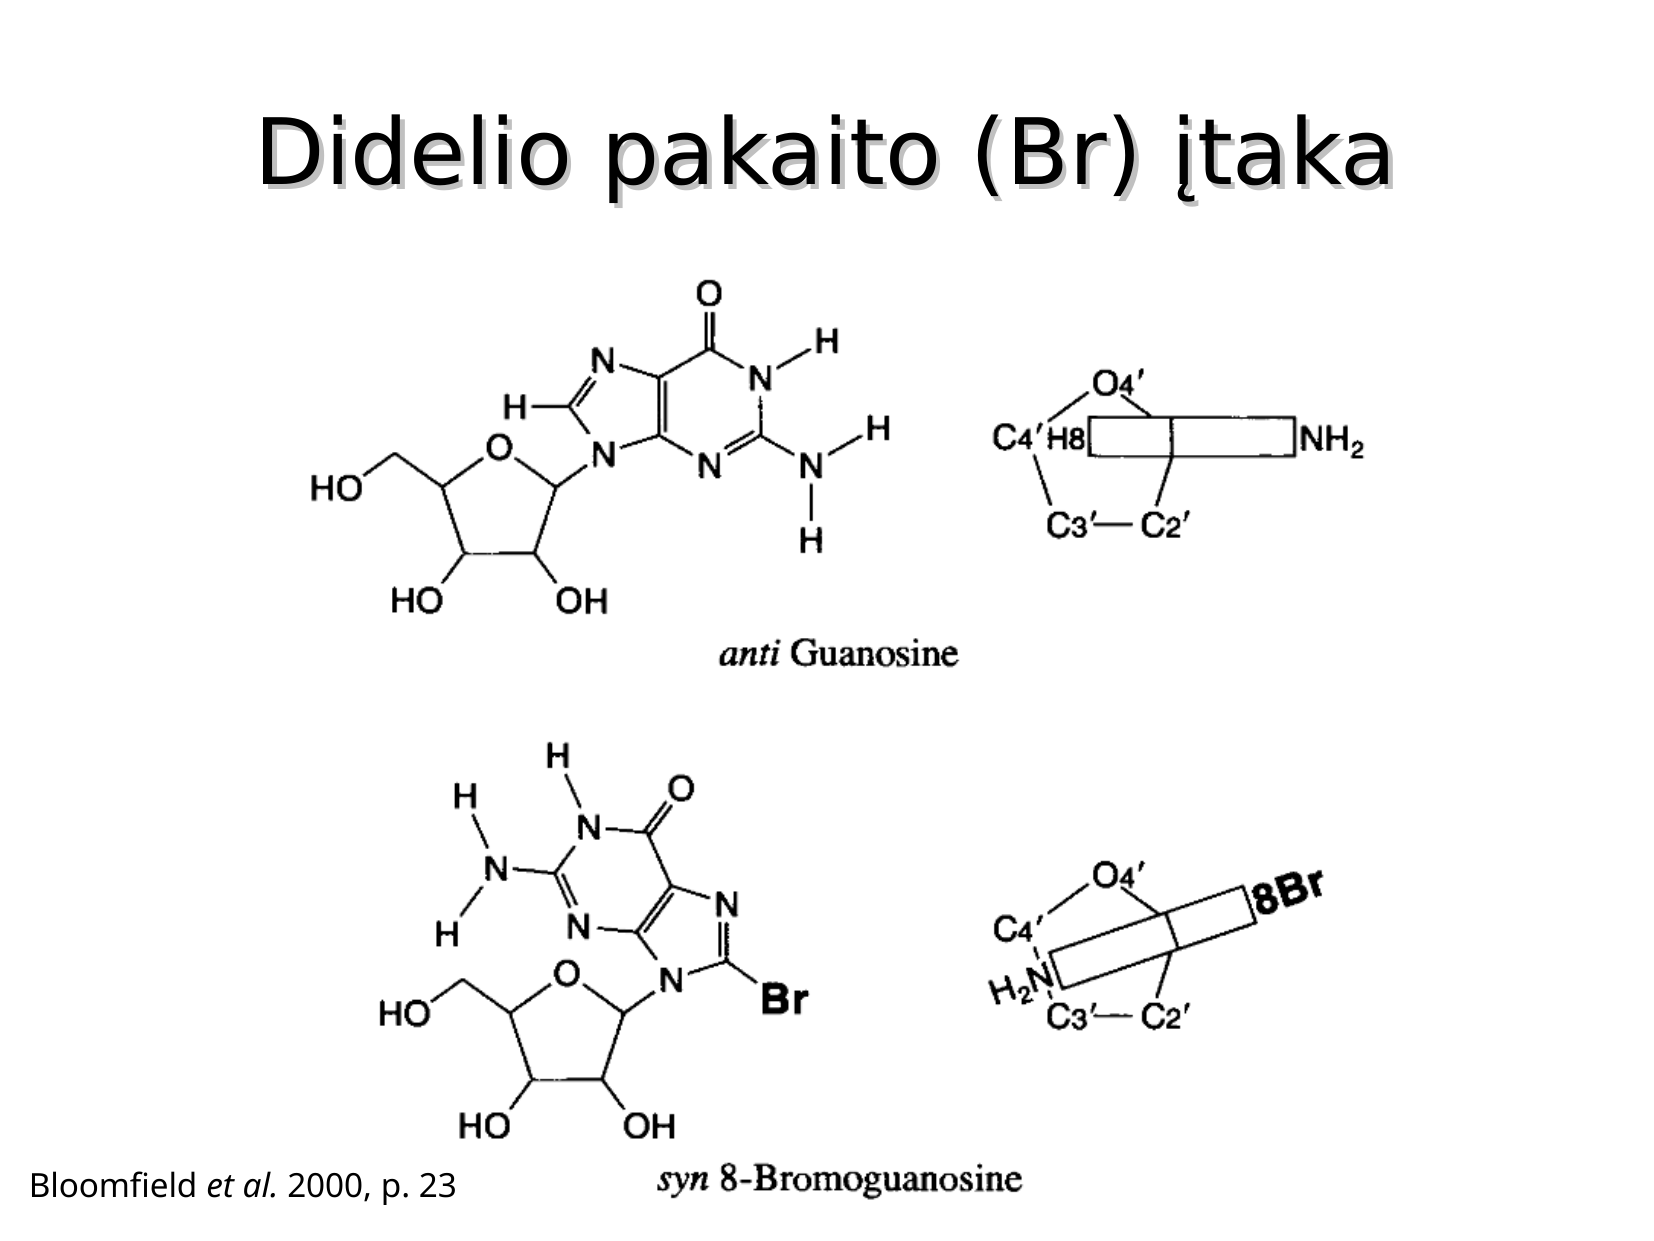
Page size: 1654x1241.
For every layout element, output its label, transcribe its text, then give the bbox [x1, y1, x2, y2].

title Didelio pakaito (Br) įtaka [82, 56, 1571, 250]
picture [295, 265, 1383, 1215]
text_box Bloomfield et al. 2000, p. 23 [14, 1154, 502, 1211]
